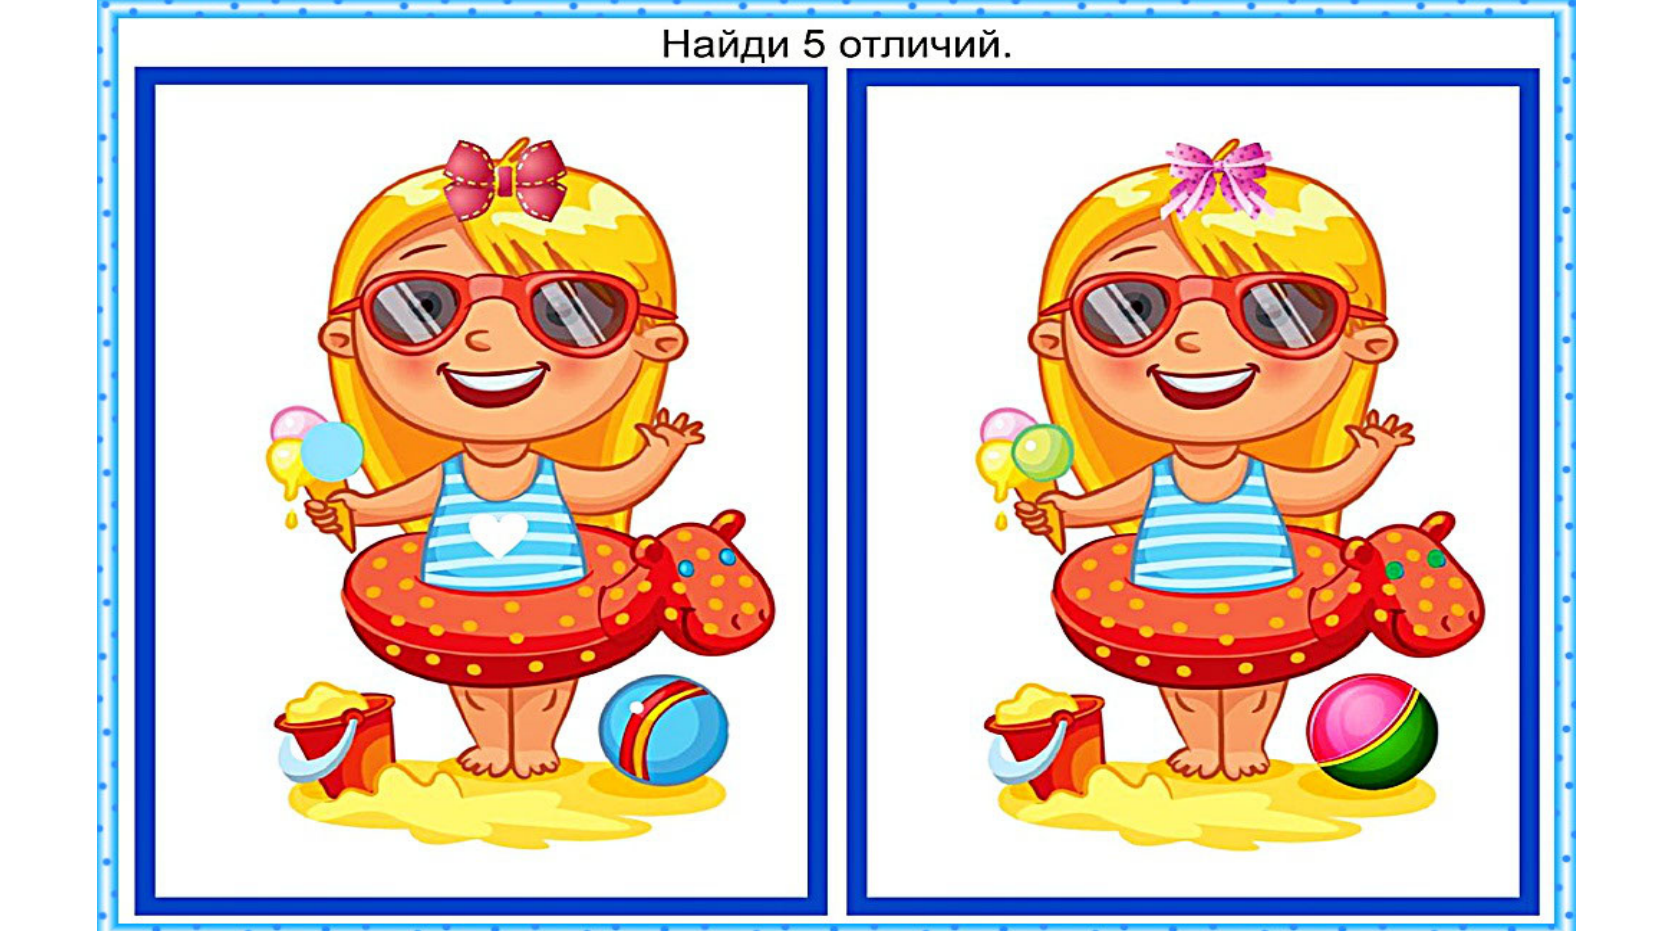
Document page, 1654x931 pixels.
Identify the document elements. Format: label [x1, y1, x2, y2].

picture [97, 0, 1576, 931]
